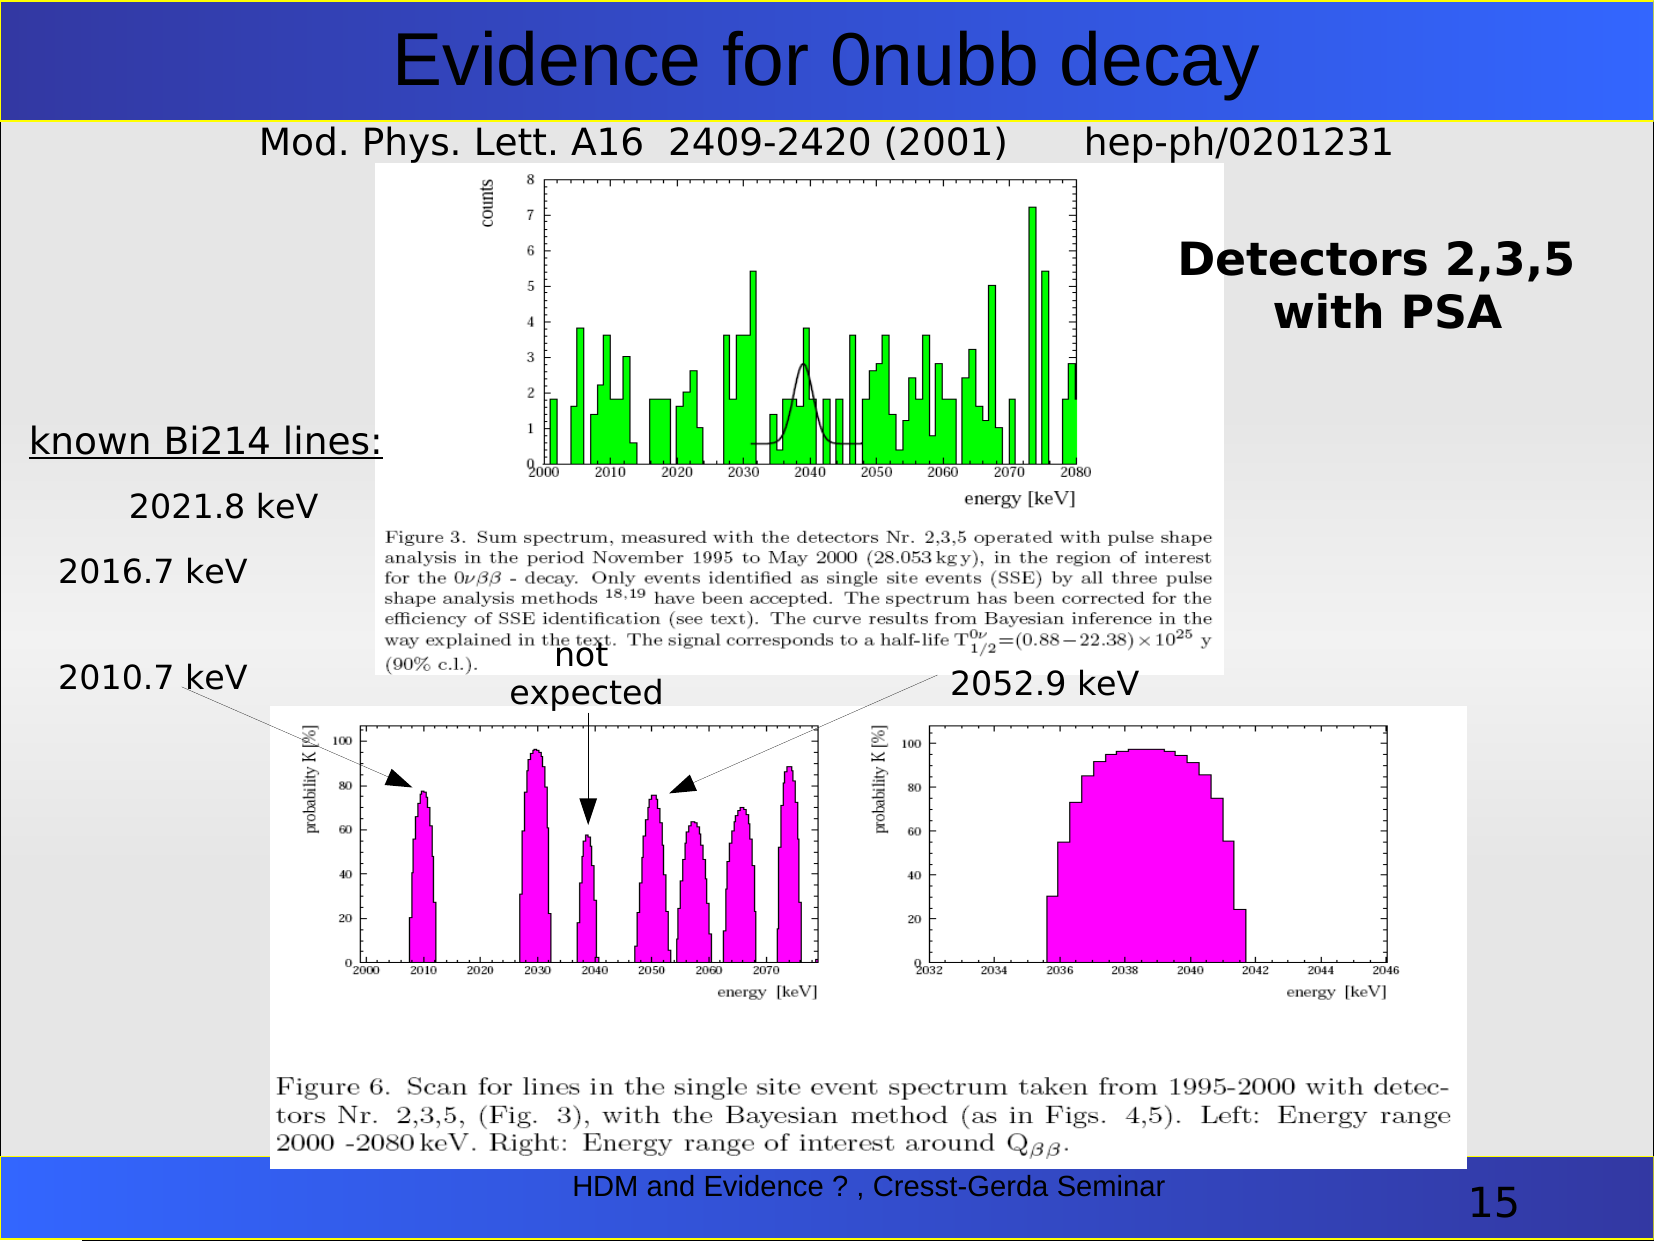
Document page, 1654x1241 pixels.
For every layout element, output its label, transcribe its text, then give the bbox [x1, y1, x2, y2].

text_box 2052.9 keV [935, 657, 1163, 711]
text_box not expected [492, 627, 681, 720]
picture [375, 163, 1224, 676]
text_box 2010.7 keV [43, 651, 344, 705]
text_box 2021.8 keV [114, 480, 415, 534]
text_box Detectors 2,3,5 with PSA [1162, 225, 1613, 347]
text_box 2016.7 keV [43, 545, 344, 599]
picture [270, 706, 1467, 1169]
text_box known Bi214 lines: [13, 412, 427, 471]
title Evidence for 0nubb decay [82, 0, 1571, 112]
text_box Mod. Phys. Lett. A16 2409-2420 (2001) hep-ph/0201231 [0, 112, 1654, 172]
